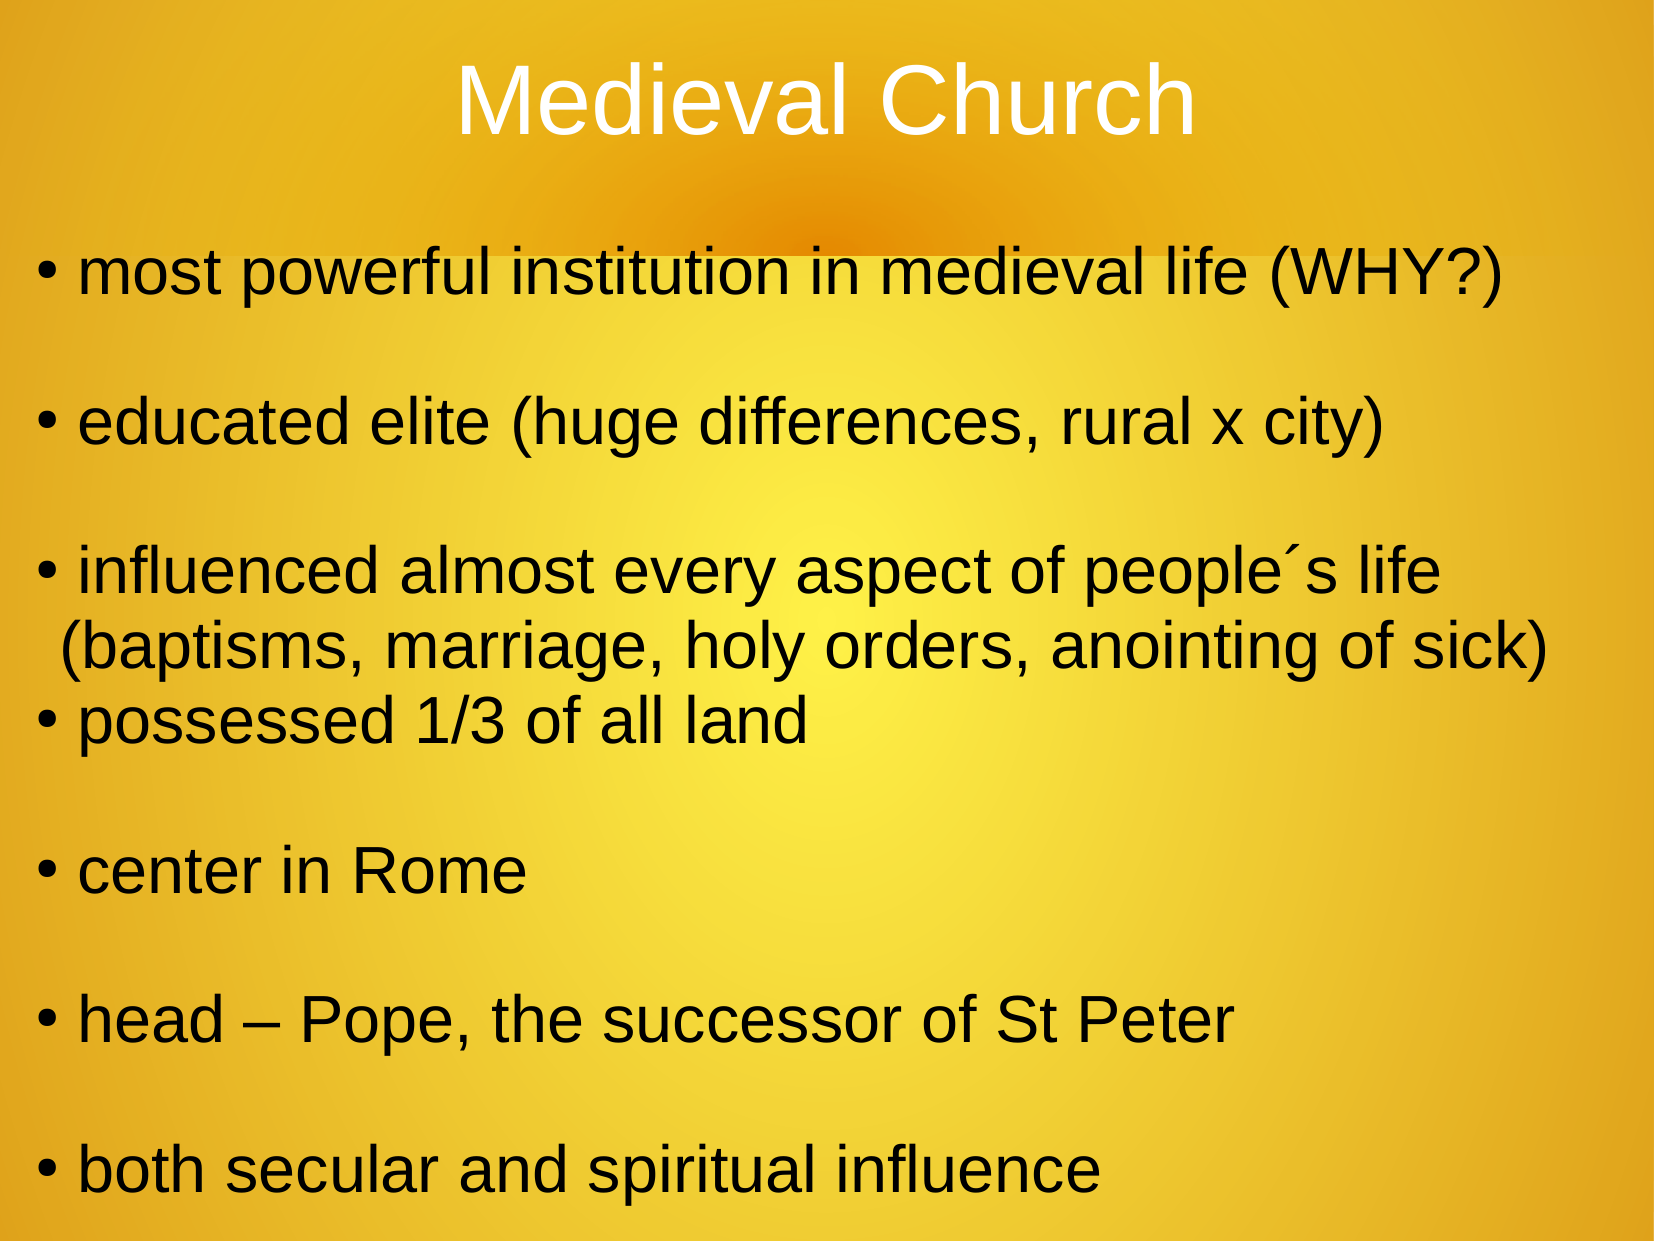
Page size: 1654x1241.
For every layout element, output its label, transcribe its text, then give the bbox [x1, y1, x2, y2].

text_box most powerful institution in medieval life (WHY?) educated elite (huge differences, rural x city) influenced almost every aspect of people´s life (baptisms, marriage, holy orders, anointing of sick) possessed 1/3 of all land center in Rome head – Pope, the successor of St Peter both secular and spiritual influence [35, 212, 1595, 1229]
title Medieval Church [82, 11, 1571, 189]
